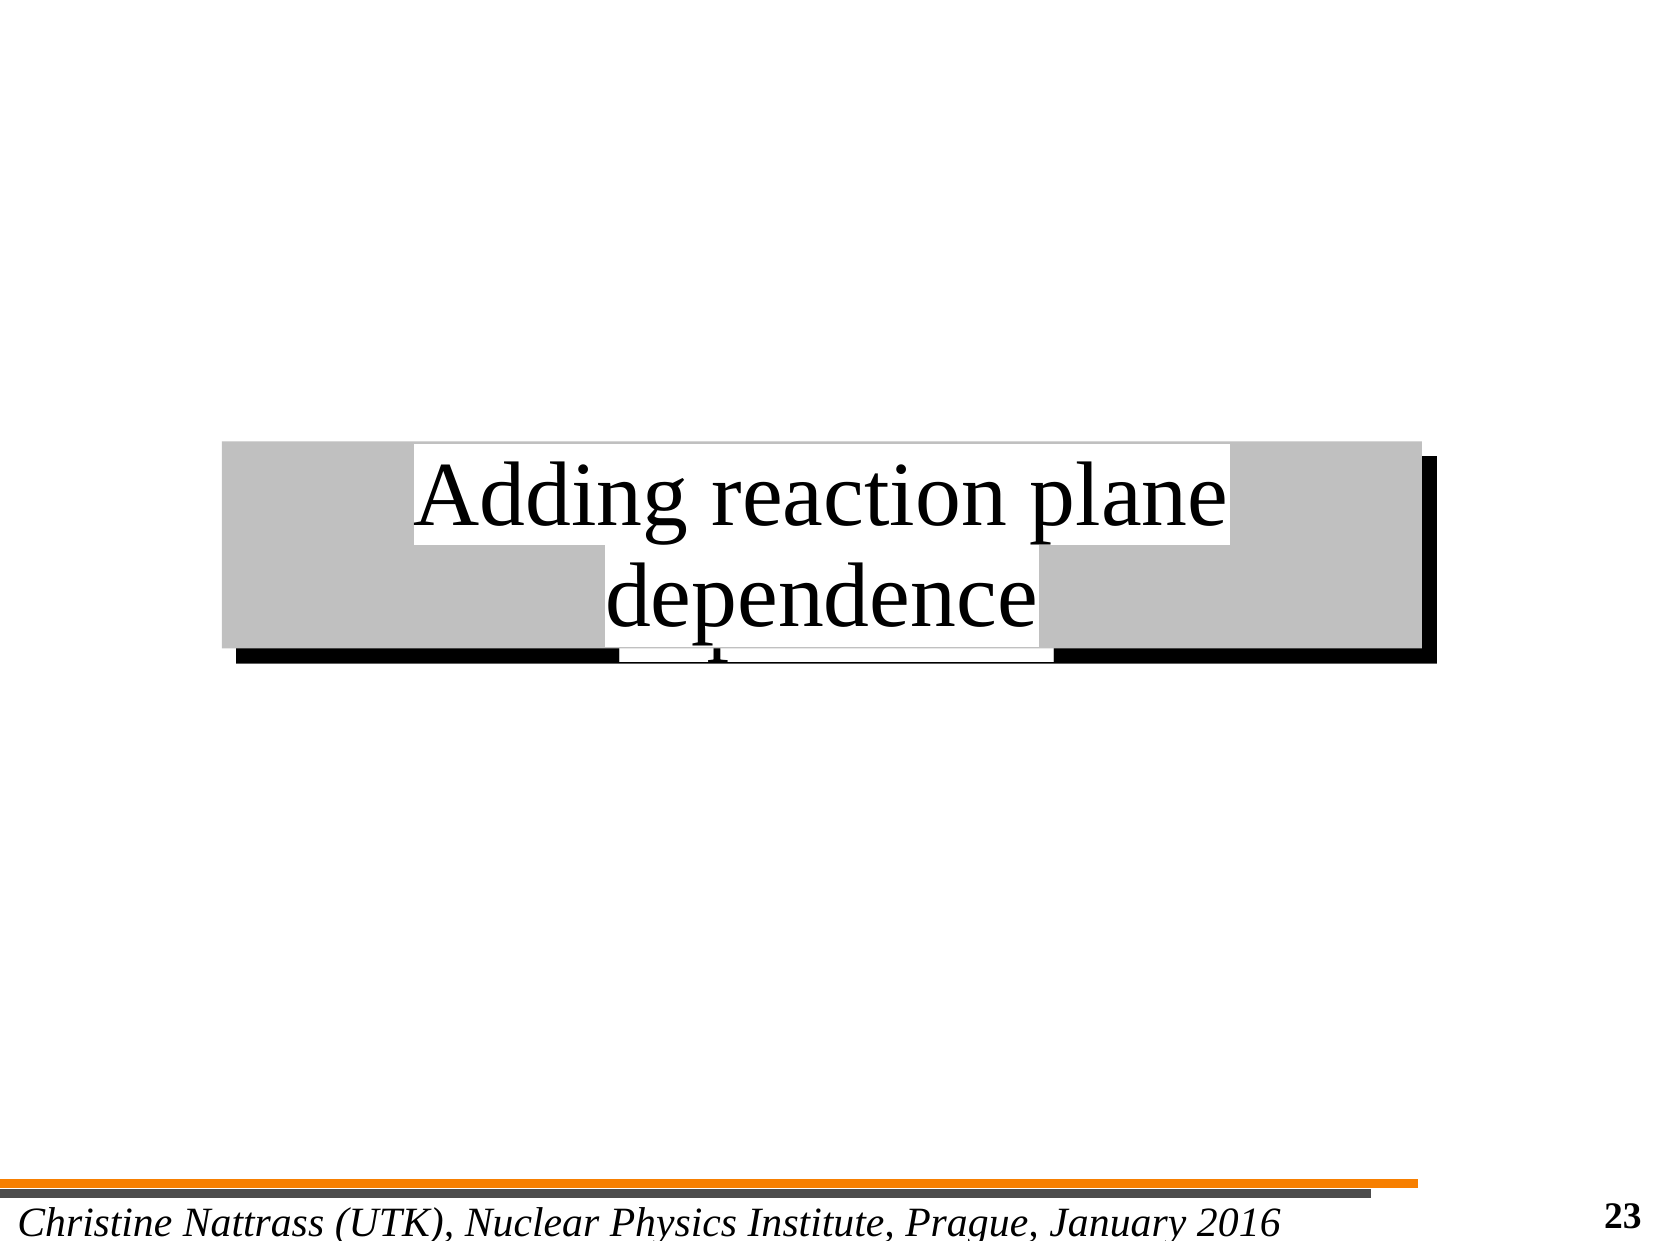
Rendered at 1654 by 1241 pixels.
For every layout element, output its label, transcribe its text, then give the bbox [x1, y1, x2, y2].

title Adding reaction plane dependence [221, 441, 1422, 649]
